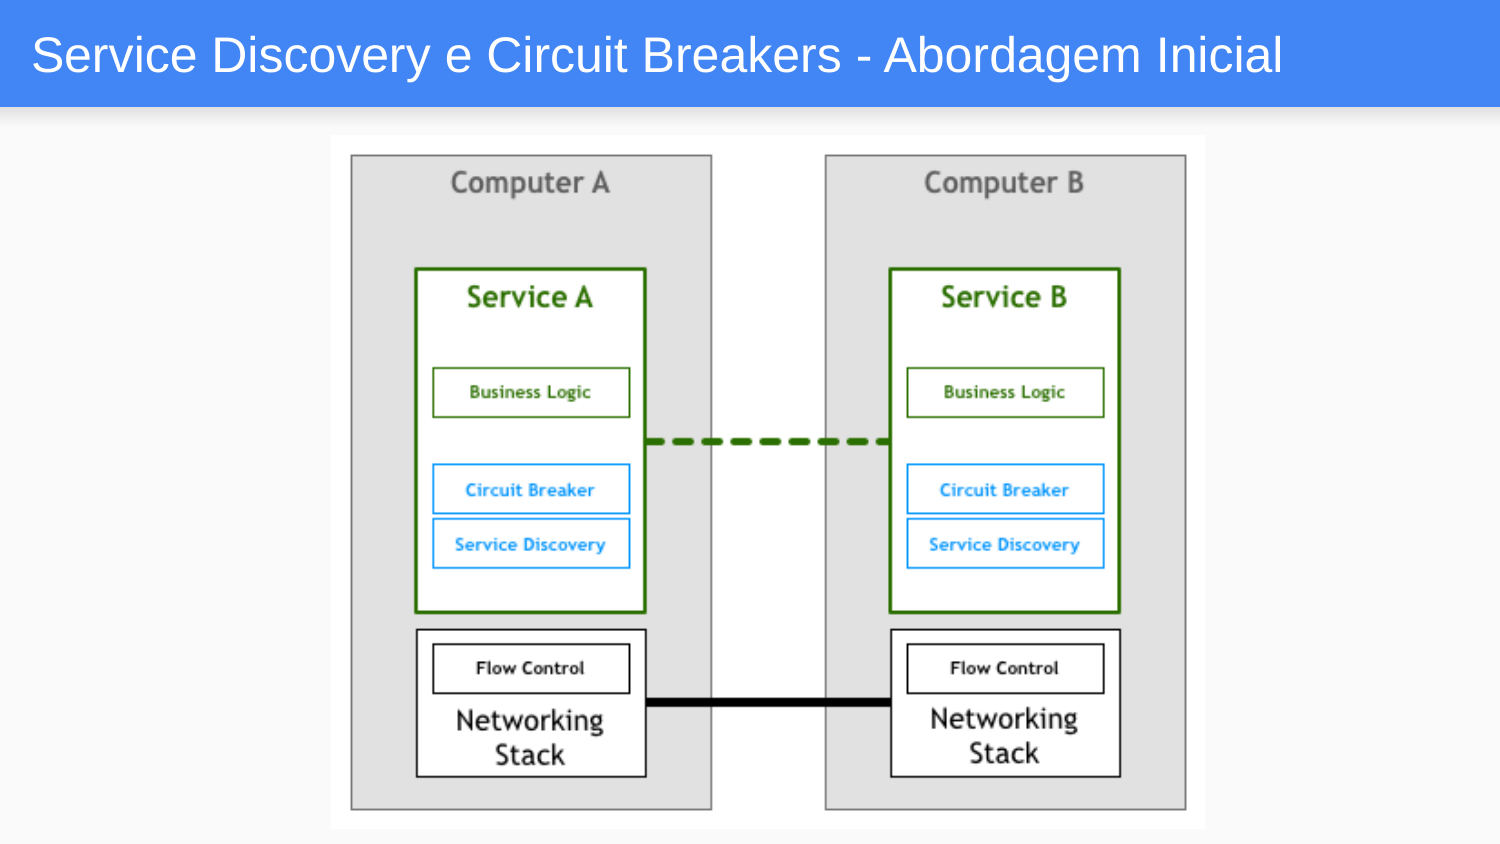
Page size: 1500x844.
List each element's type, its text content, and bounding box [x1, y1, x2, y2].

picture [331, 135, 1205, 829]
title Service Discovery e Circuit Breakers - Abordagem Inicial [16, 2, 1464, 102]
